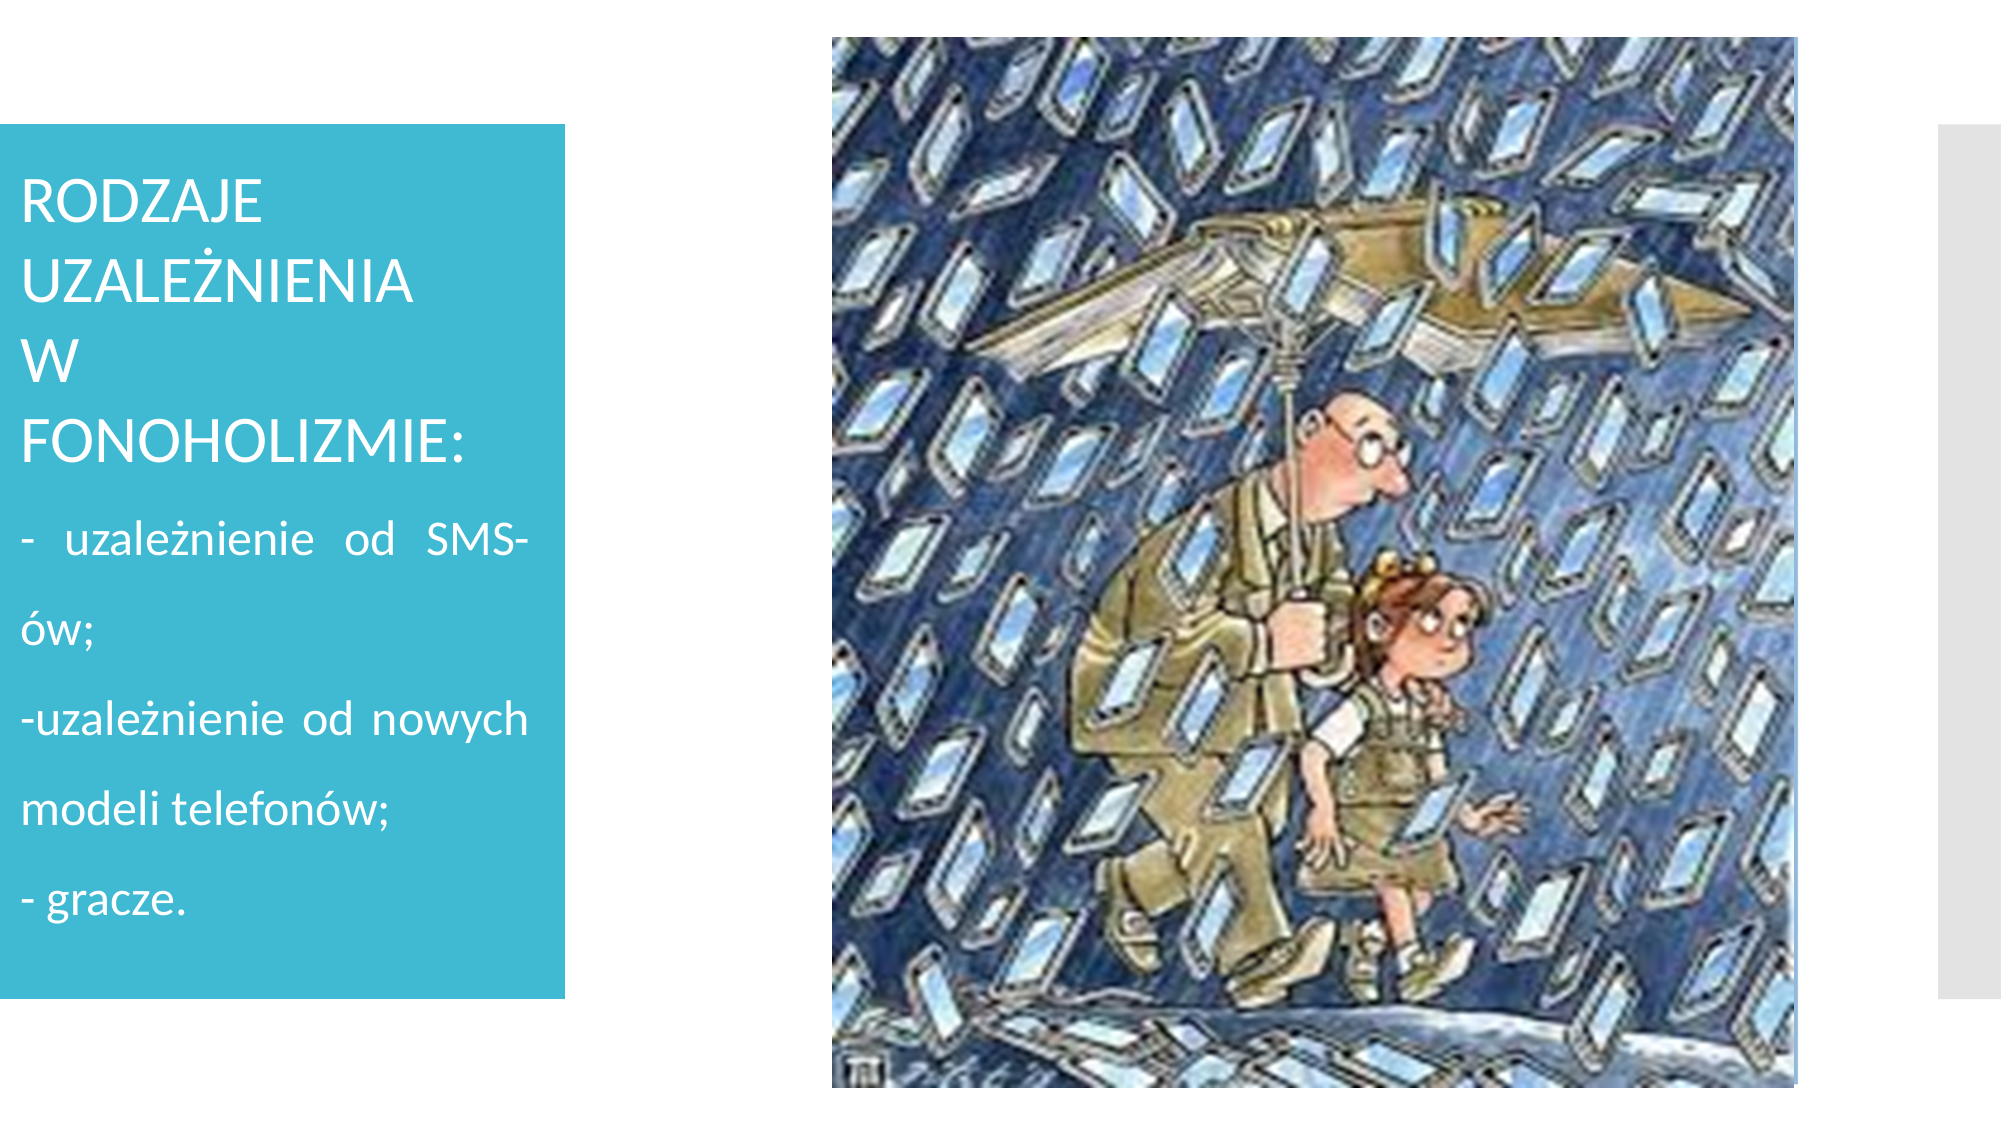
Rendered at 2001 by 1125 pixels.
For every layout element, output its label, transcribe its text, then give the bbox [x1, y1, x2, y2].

text_box RODZAJE UZALEŻNIENIA W FONOHOLIZMIE: - uzależnienie od SMS-ów; -uzależnienie od nowych modeli telefonów; - gracze. [5, 148, 556, 932]
picture [832, 37, 1794, 1088]
